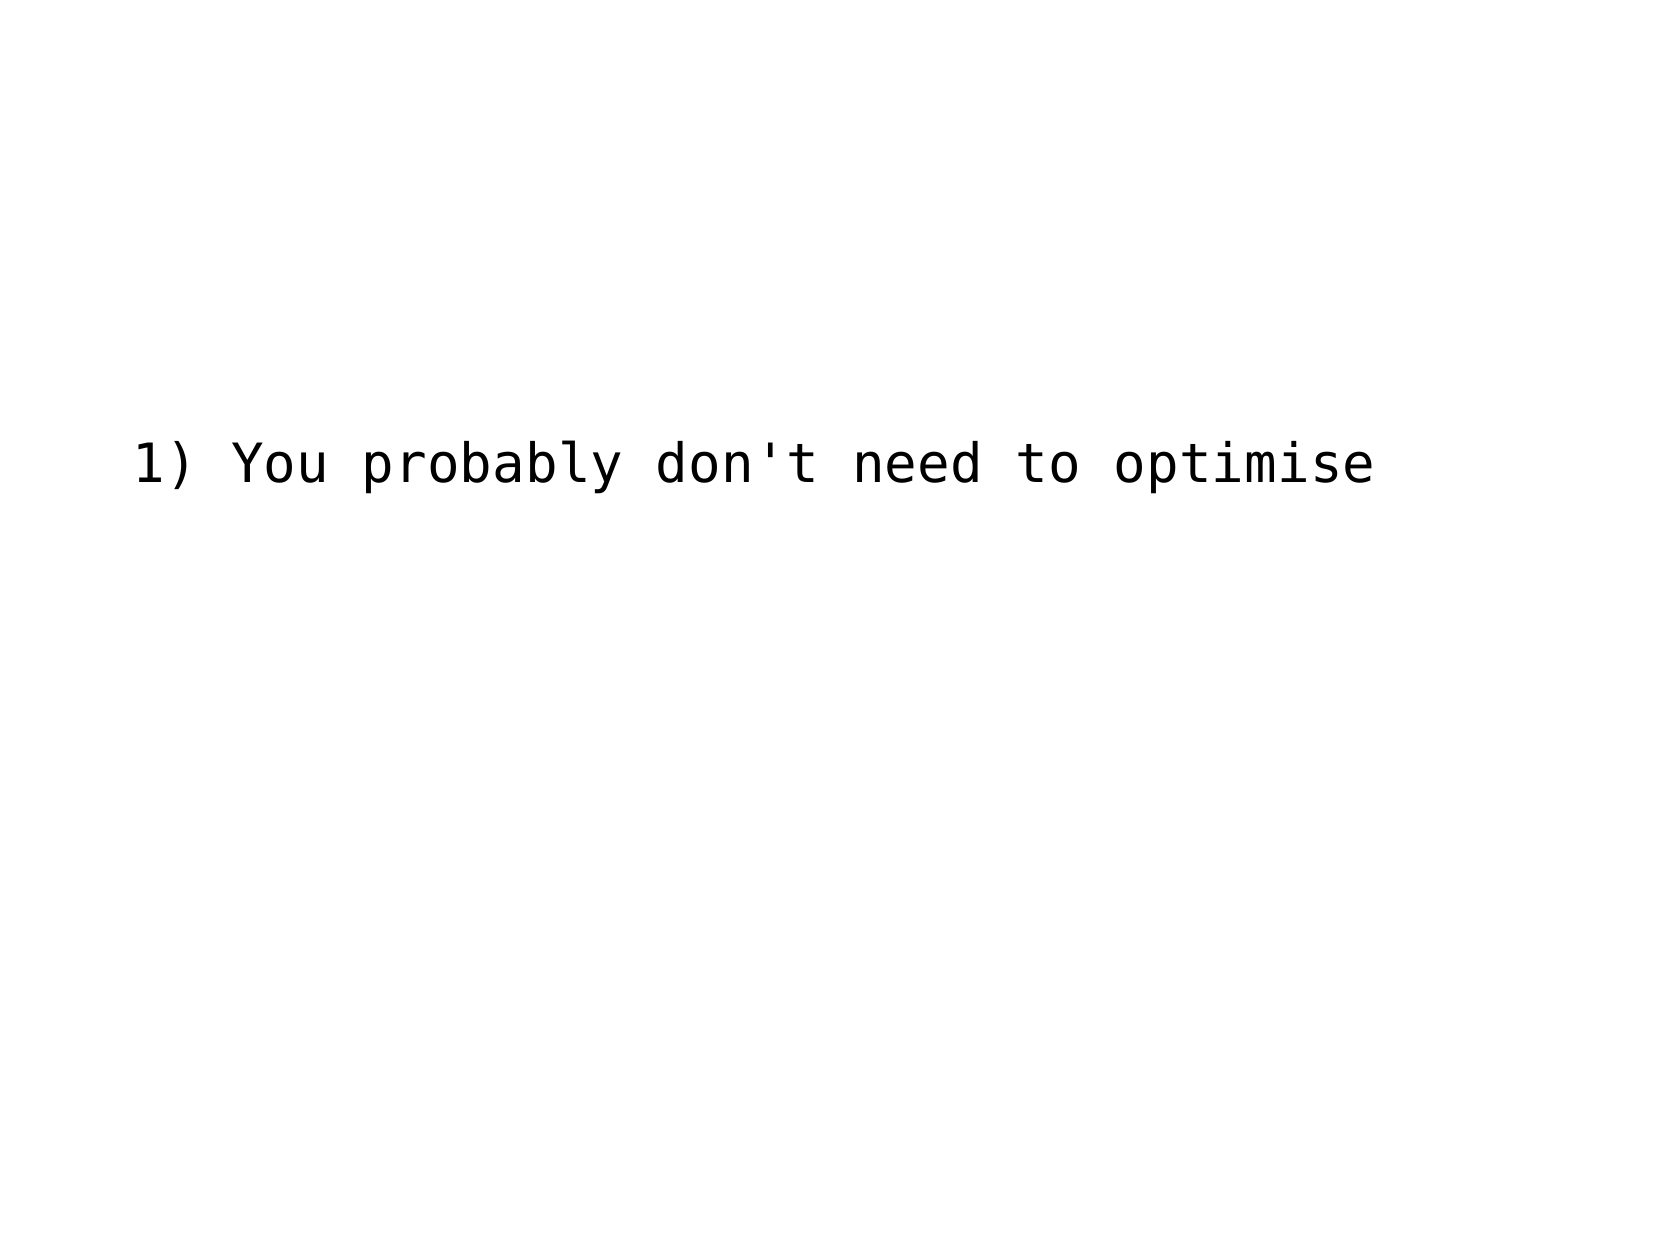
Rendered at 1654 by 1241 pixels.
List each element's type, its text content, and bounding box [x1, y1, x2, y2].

text_box You probably don't need to optimise [118, 177, 1565, 813]
